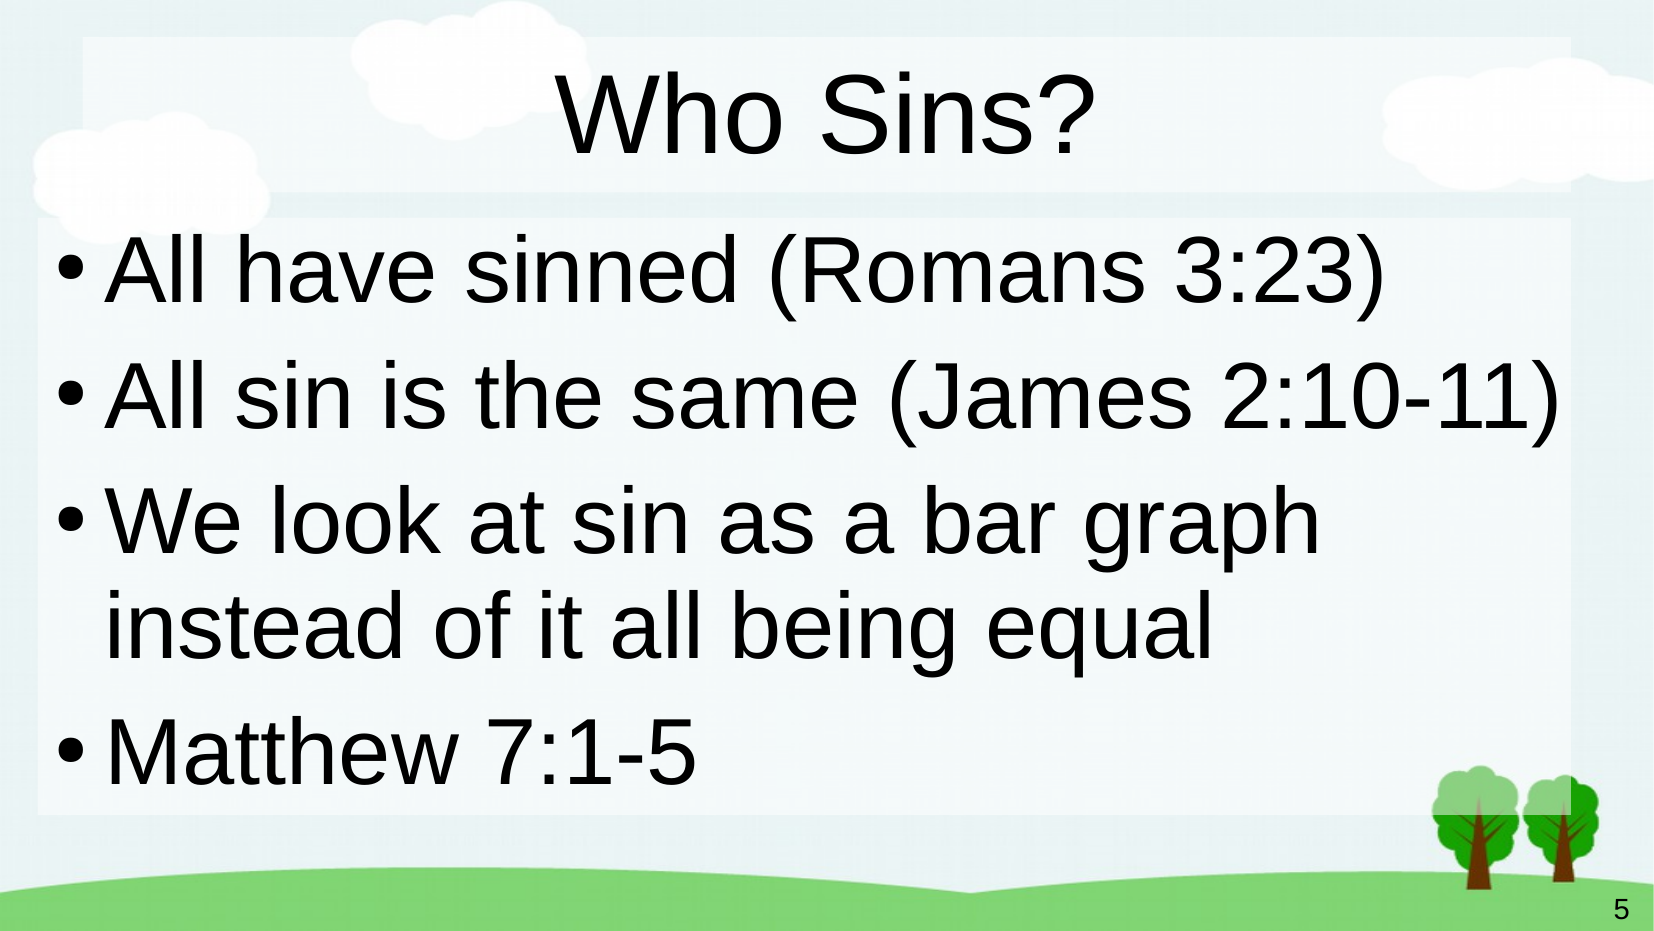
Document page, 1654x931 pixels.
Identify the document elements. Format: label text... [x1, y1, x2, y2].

picture [0, 0, 1654, 931]
title Who Sins? [82, 37, 1571, 193]
list All have sinned (Romans 3:23) All sin is the same (James 2:10-11) We look at sin as a bar graph instead of it all being equal Matthew 7:1-5 [37, 217, 1571, 815]
